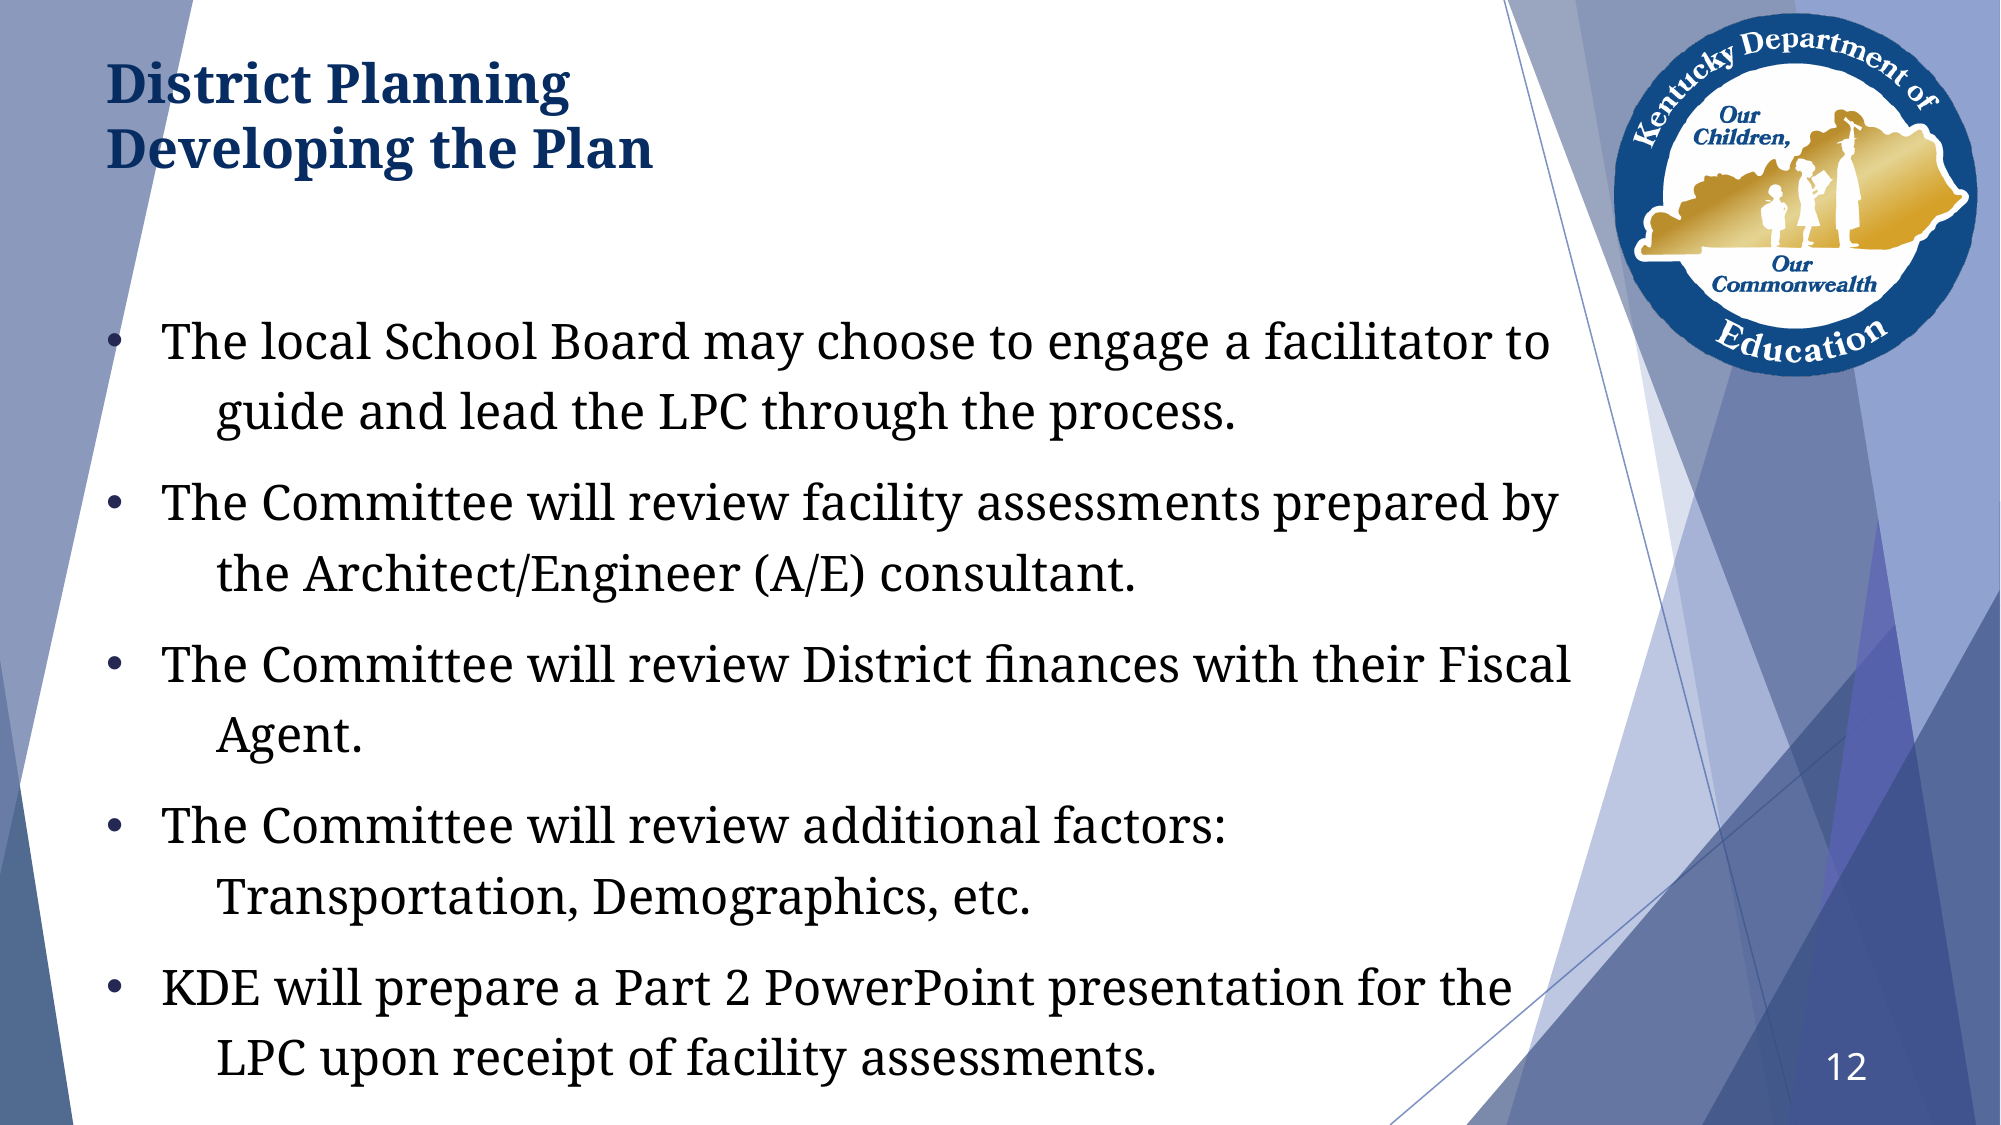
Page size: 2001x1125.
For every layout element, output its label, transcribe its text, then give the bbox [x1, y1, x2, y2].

title District Planning Developing the Plan [190, 0, 1511, 213]
text_box [1809, 1035, 1922, 1096]
list The local School Board may choose to engage a facilitator to guide and lead the LPC through the process. The Committee will review facility assessments prepared by the Architect/Engineer (A/E) consultant. The Committee will review District finances with their Fiscal Agent. The Committee will review additional factors: Transportation, Demographics, etc. KDE will prepare a Part 2 PowerPoint presentation for the LPC upon receipt of facility assessments. [124, 262, 1592, 1125]
